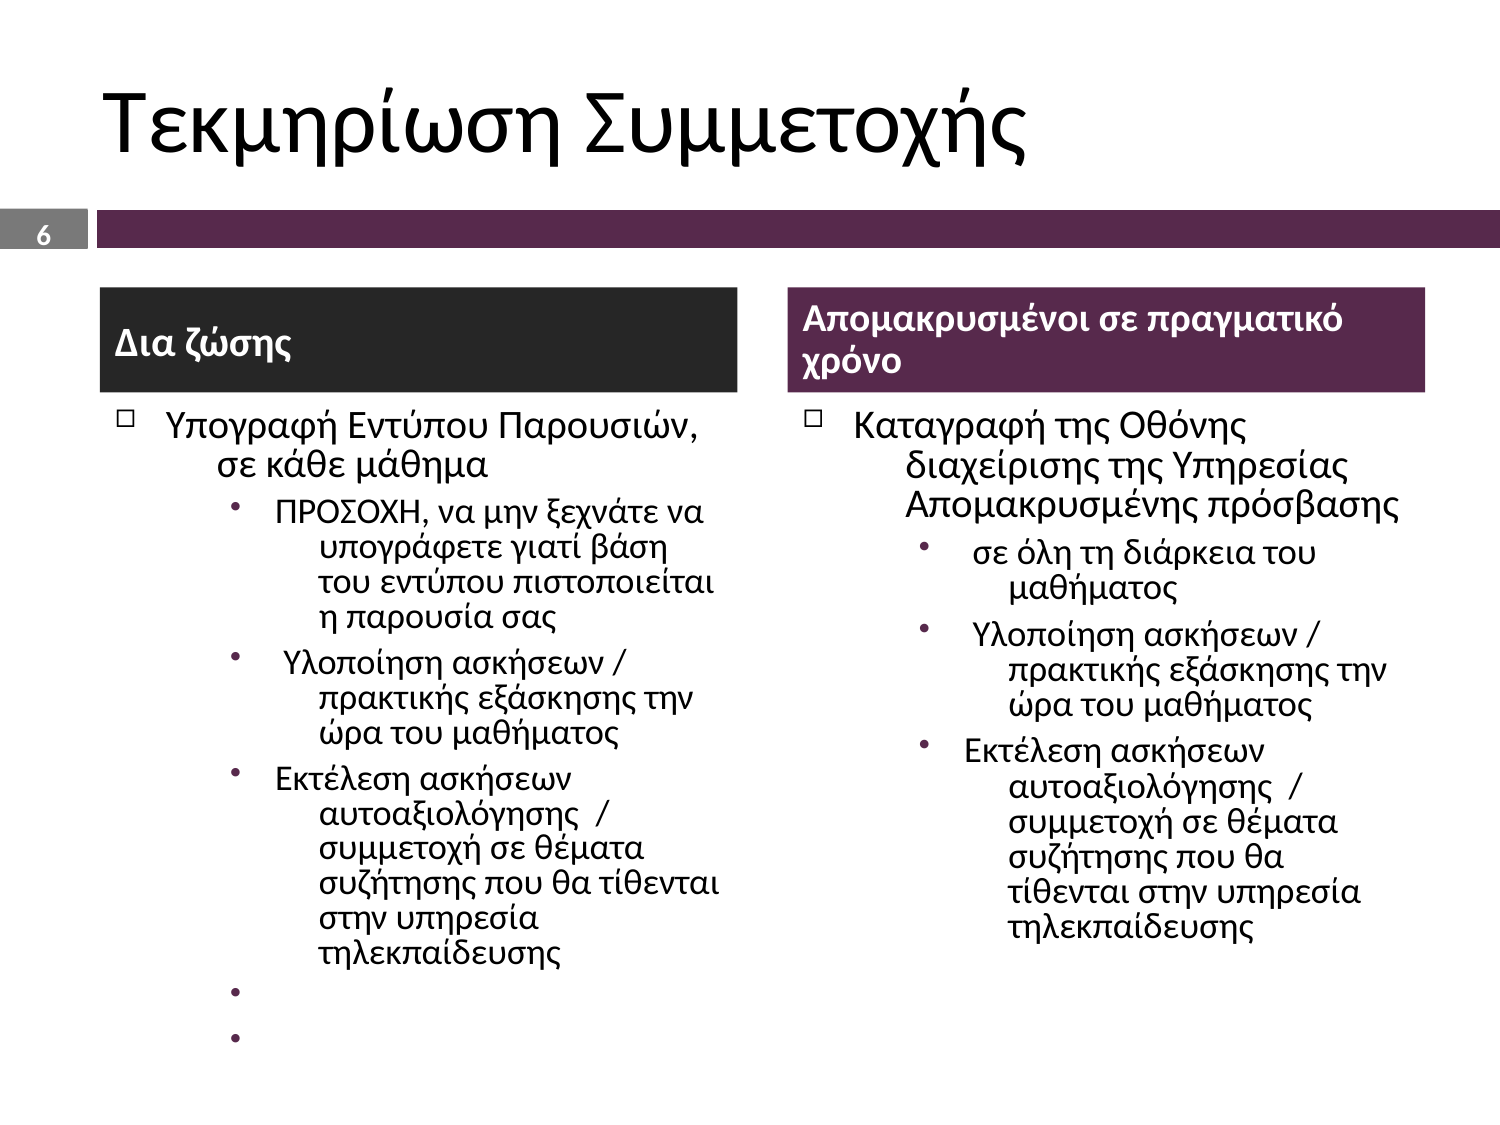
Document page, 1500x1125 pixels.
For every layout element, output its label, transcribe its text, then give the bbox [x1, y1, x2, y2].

list Δια ζώσης [99, 287, 738, 393]
list Υπογραφή Εντύπου Παρουσιών, σε κάθε μάθημα ΠΡΟΣΟΧΗ, να μην ξεχνάτε να υπογράφετε γιατί βάση του εντύπου πιστοποιείται η παρουσία σας Υλοποίηση ασκήσεων / πρακτικής εξάσκησης την ώρα του μαθήματος Εκτέλεση ασκήσεων αυτοαξιολόγησης / συμμετοχή σε θέματα συζήτησης που θα τίθενται στην υπηρεσία τηλεκπαίδευσης [99, 399, 738, 988]
text_box [0, 208, 88, 249]
list Απομακρυσμένοι σε πραγματικό χρόνο [787, 287, 1426, 393]
title Τεκμηρίωση Συμμετοχής [87, 44, 1426, 188]
list Καταγραφή της Οθόνης διαχείρισης της Υπηρεσίας Απομακρυσμένης πρόσβασης σε όλη τη διάρκεια του μαθήματος Υλοποίηση ασκήσεων / πρακτικής εξάσκησης την ώρα του μαθήματος Εκτέλεση ασκήσεων αυτοαξιολόγησης / συμμετοχή σε θέματα συζήτησης που θα τίθενται στην υπηρεσία τηλεκπαίδευσης [787, 399, 1426, 988]
